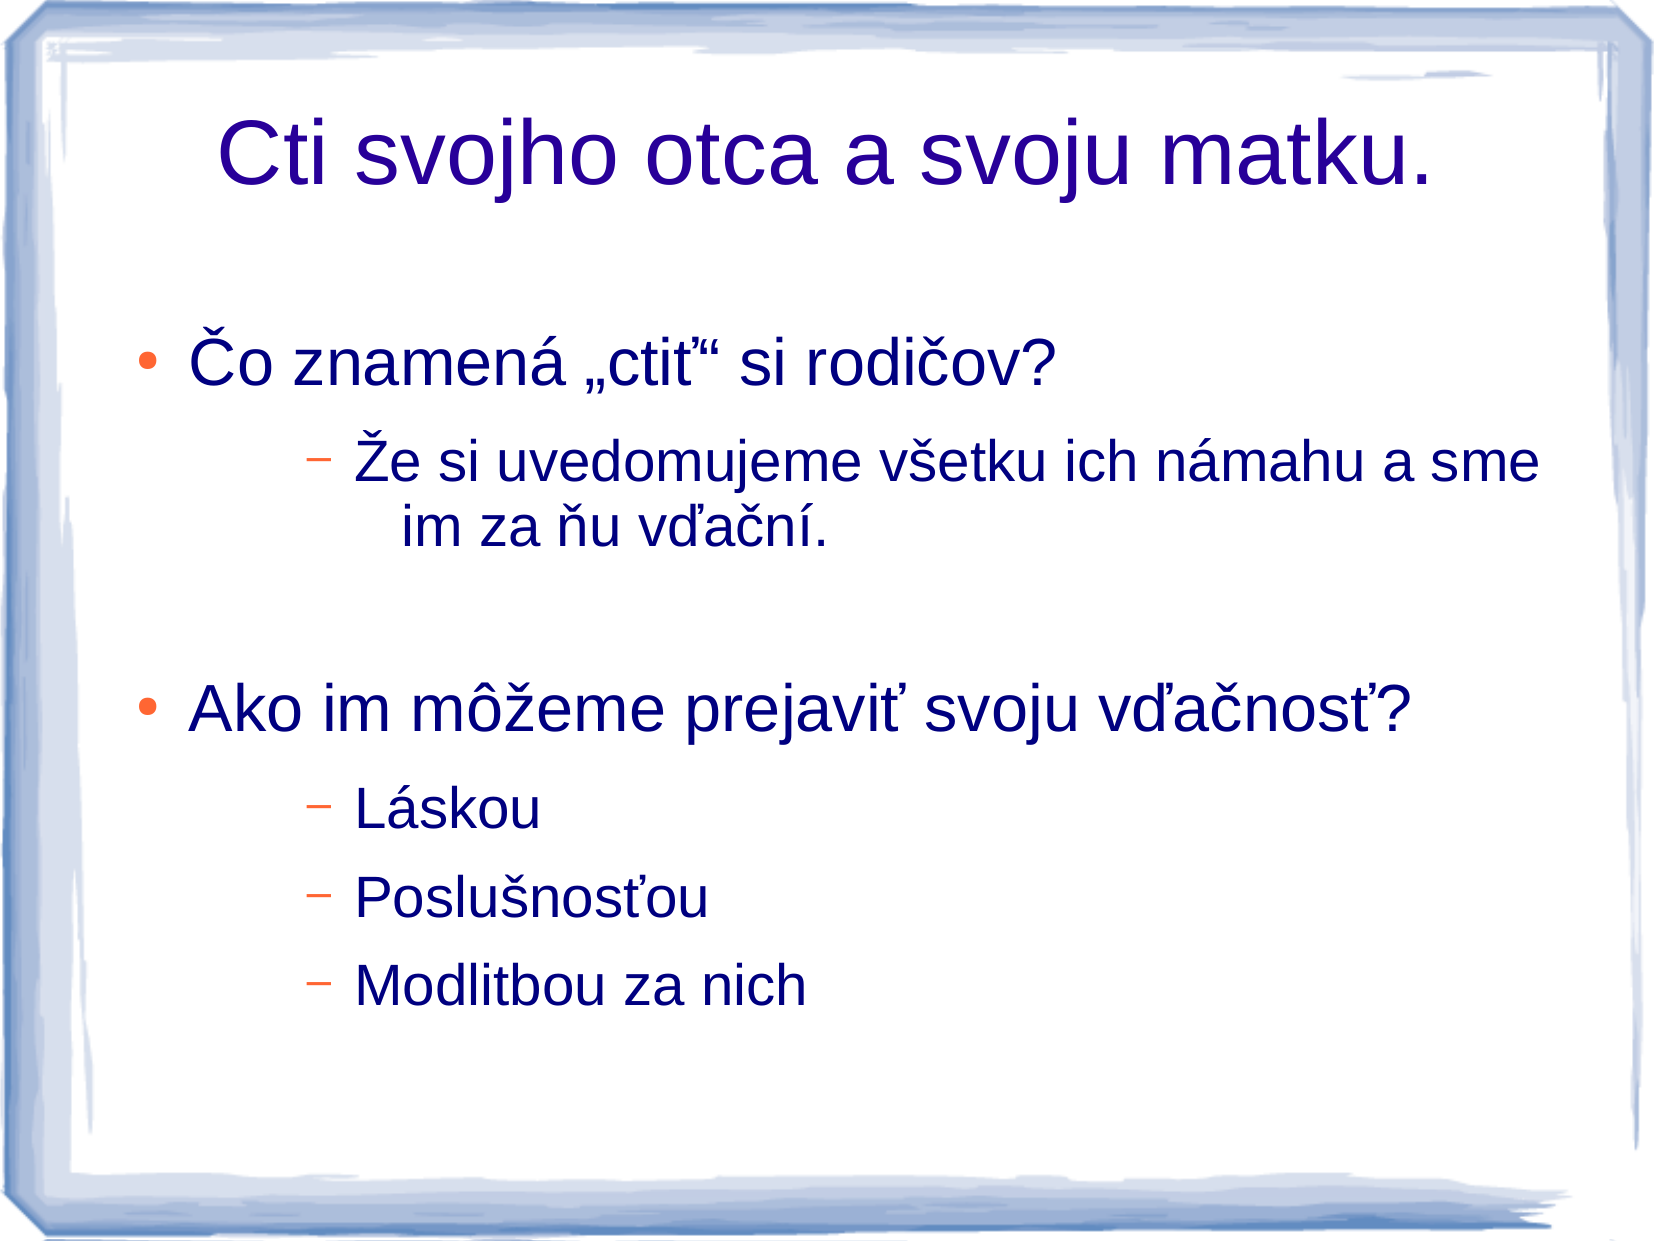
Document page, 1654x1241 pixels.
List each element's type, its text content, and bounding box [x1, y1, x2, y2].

list Čo znamená „ctiť“ si rodičov? Že si uvedomujeme všetku ich námahu a sme im za ňu vďační. Ako im môžeme prejaviť svoju vďačnosť? Láskou Poslušnosťou Modlitbou za nich [118, 324, 1571, 1144]
title Cti svojho otca a svoju matku. [82, 49, 1571, 257]
picture [0, 0, 1654, 1241]
